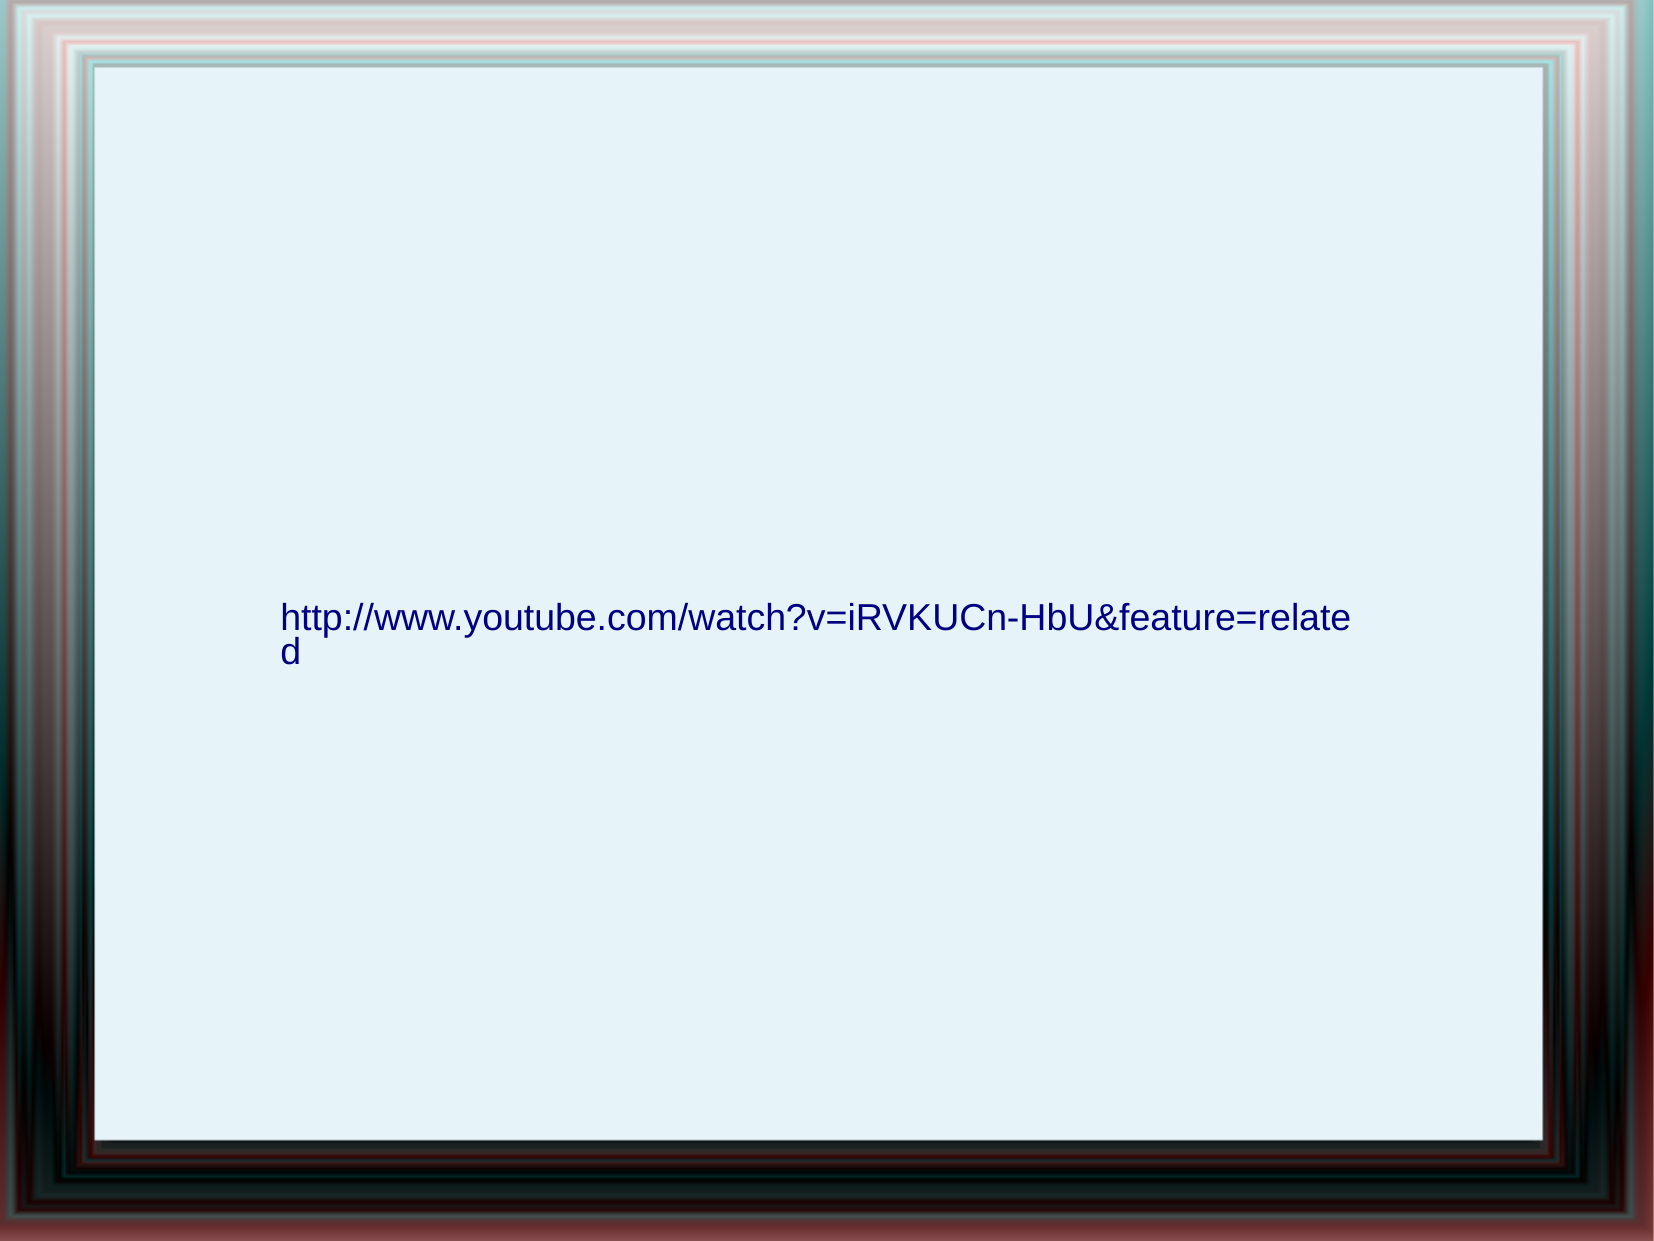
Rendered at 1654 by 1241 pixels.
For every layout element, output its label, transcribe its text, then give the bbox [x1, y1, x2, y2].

text_box http://www.youtube.com/watch?v=iRVKUCn-HbU&feature=related [265, 589, 1388, 647]
picture [0, 0, 1654, 1241]
